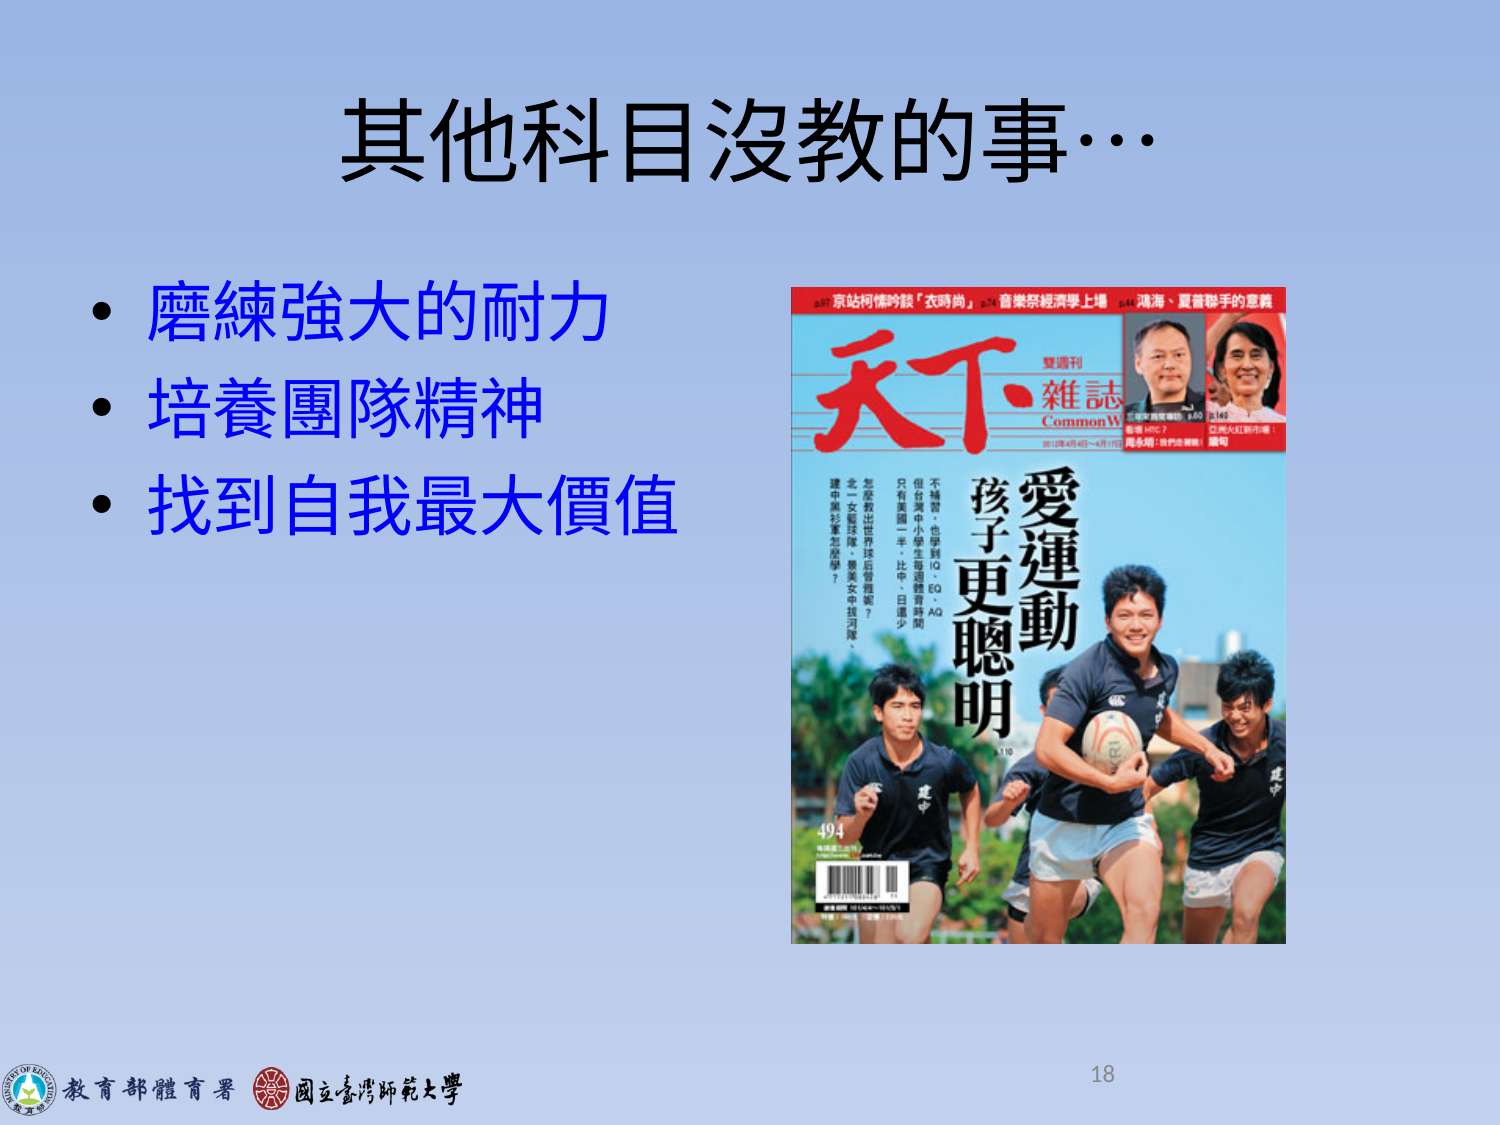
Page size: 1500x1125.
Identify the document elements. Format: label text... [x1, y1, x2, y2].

text_box [1074, 1042, 1426, 1103]
list 磨練強大的耐力 培養團隊精神 找到自我最大價值 [75, 262, 1426, 1005]
title 其他科目沒教的事… [75, 45, 1426, 233]
picture [791, 287, 1286, 944]
